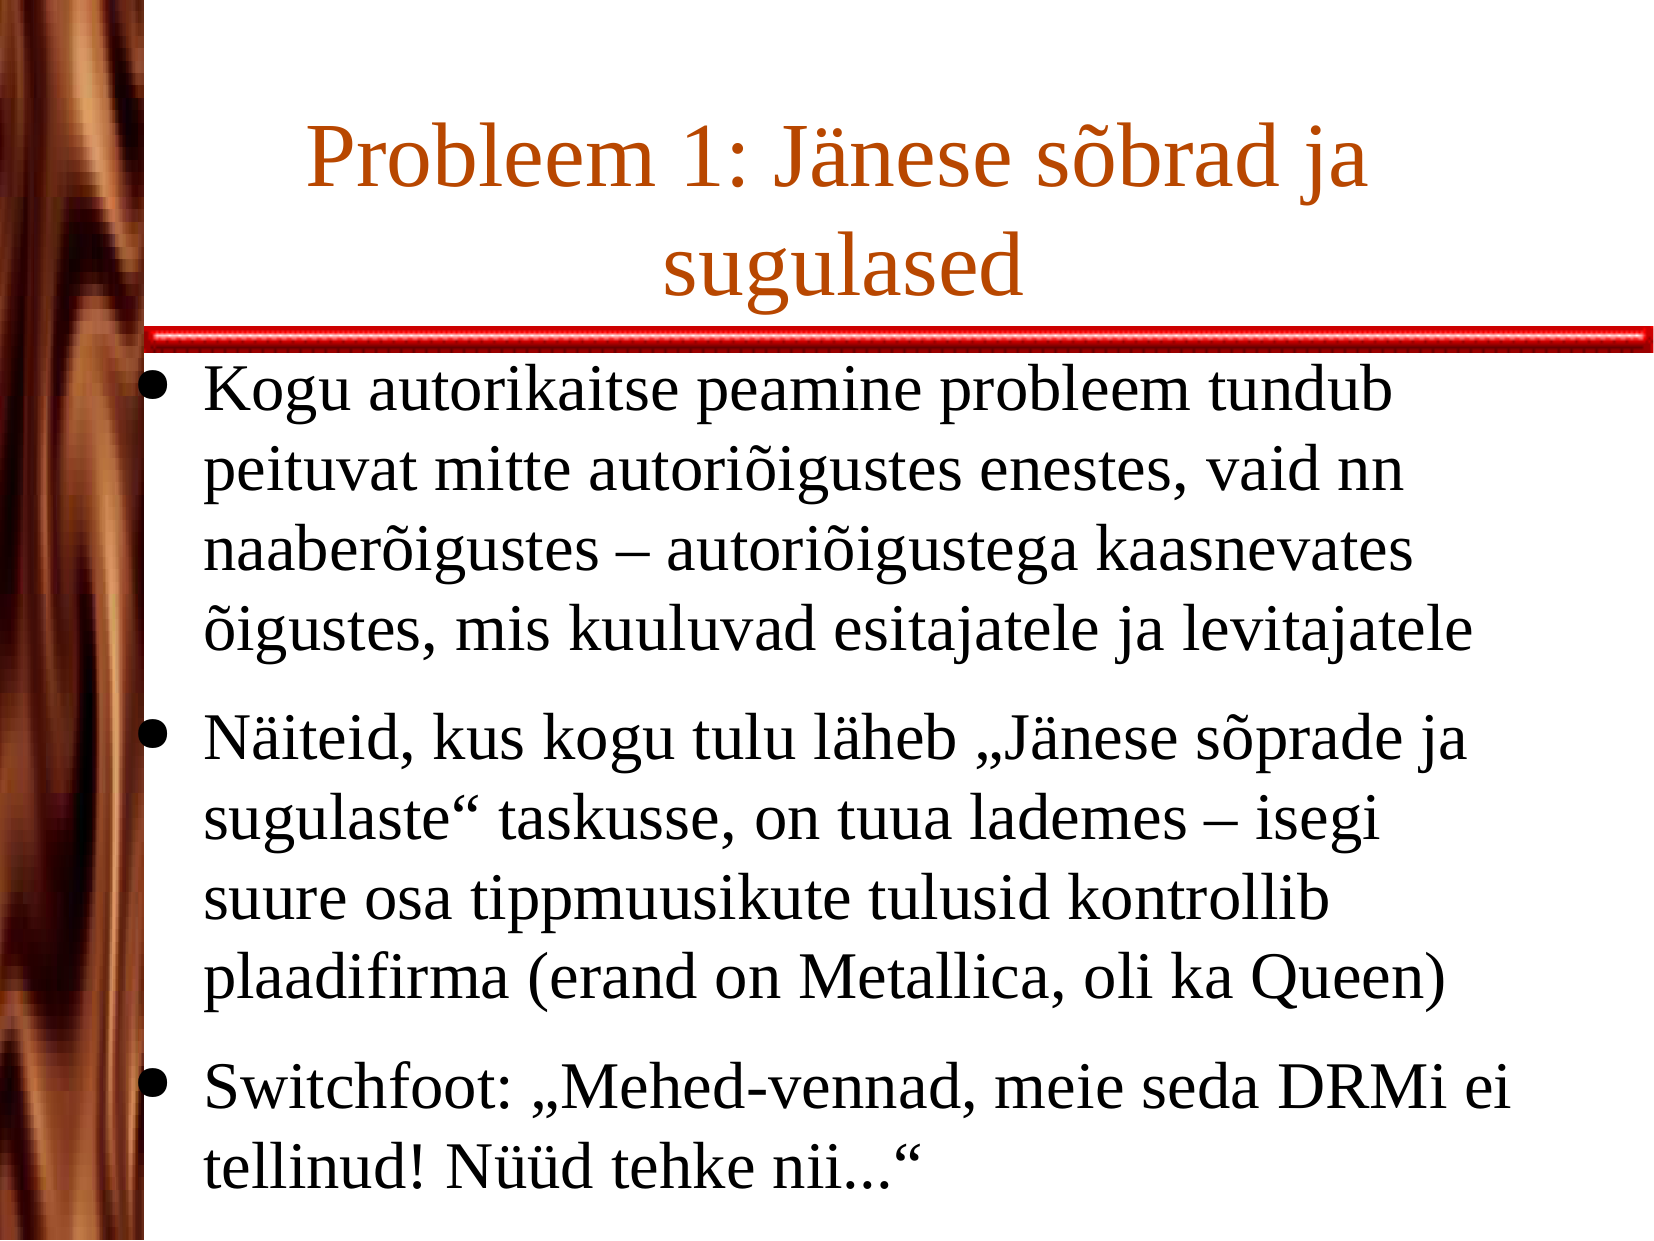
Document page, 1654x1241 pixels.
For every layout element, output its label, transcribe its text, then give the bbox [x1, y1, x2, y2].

list Kogu autorikaitse peamine probleem tundub peituvat mitte autoriõigustes enestes, vaid nn naaberõigustes – autoriõigustega kaasnevates õigustes, mis kuuluvad esitajatele ja levitajatele Näiteid, kus kogu tulu läheb „Jänese sõprade ja sugulaste“ taskusse, on tuua lademes – isegi suure osa tippmuusikute tulusid kontrollib plaadifirma (erand on Metallica, oli ka Queen) Switchfoot: „Mehed-vennad, meie seda DRMi ei tellinud! Nüüd tehke nii...“ [121, 344, 1533, 1197]
picture [0, 0, 1654, 1240]
title Probleem 1: Jänese sõbrad ja sugulased [121, 100, 1533, 312]
